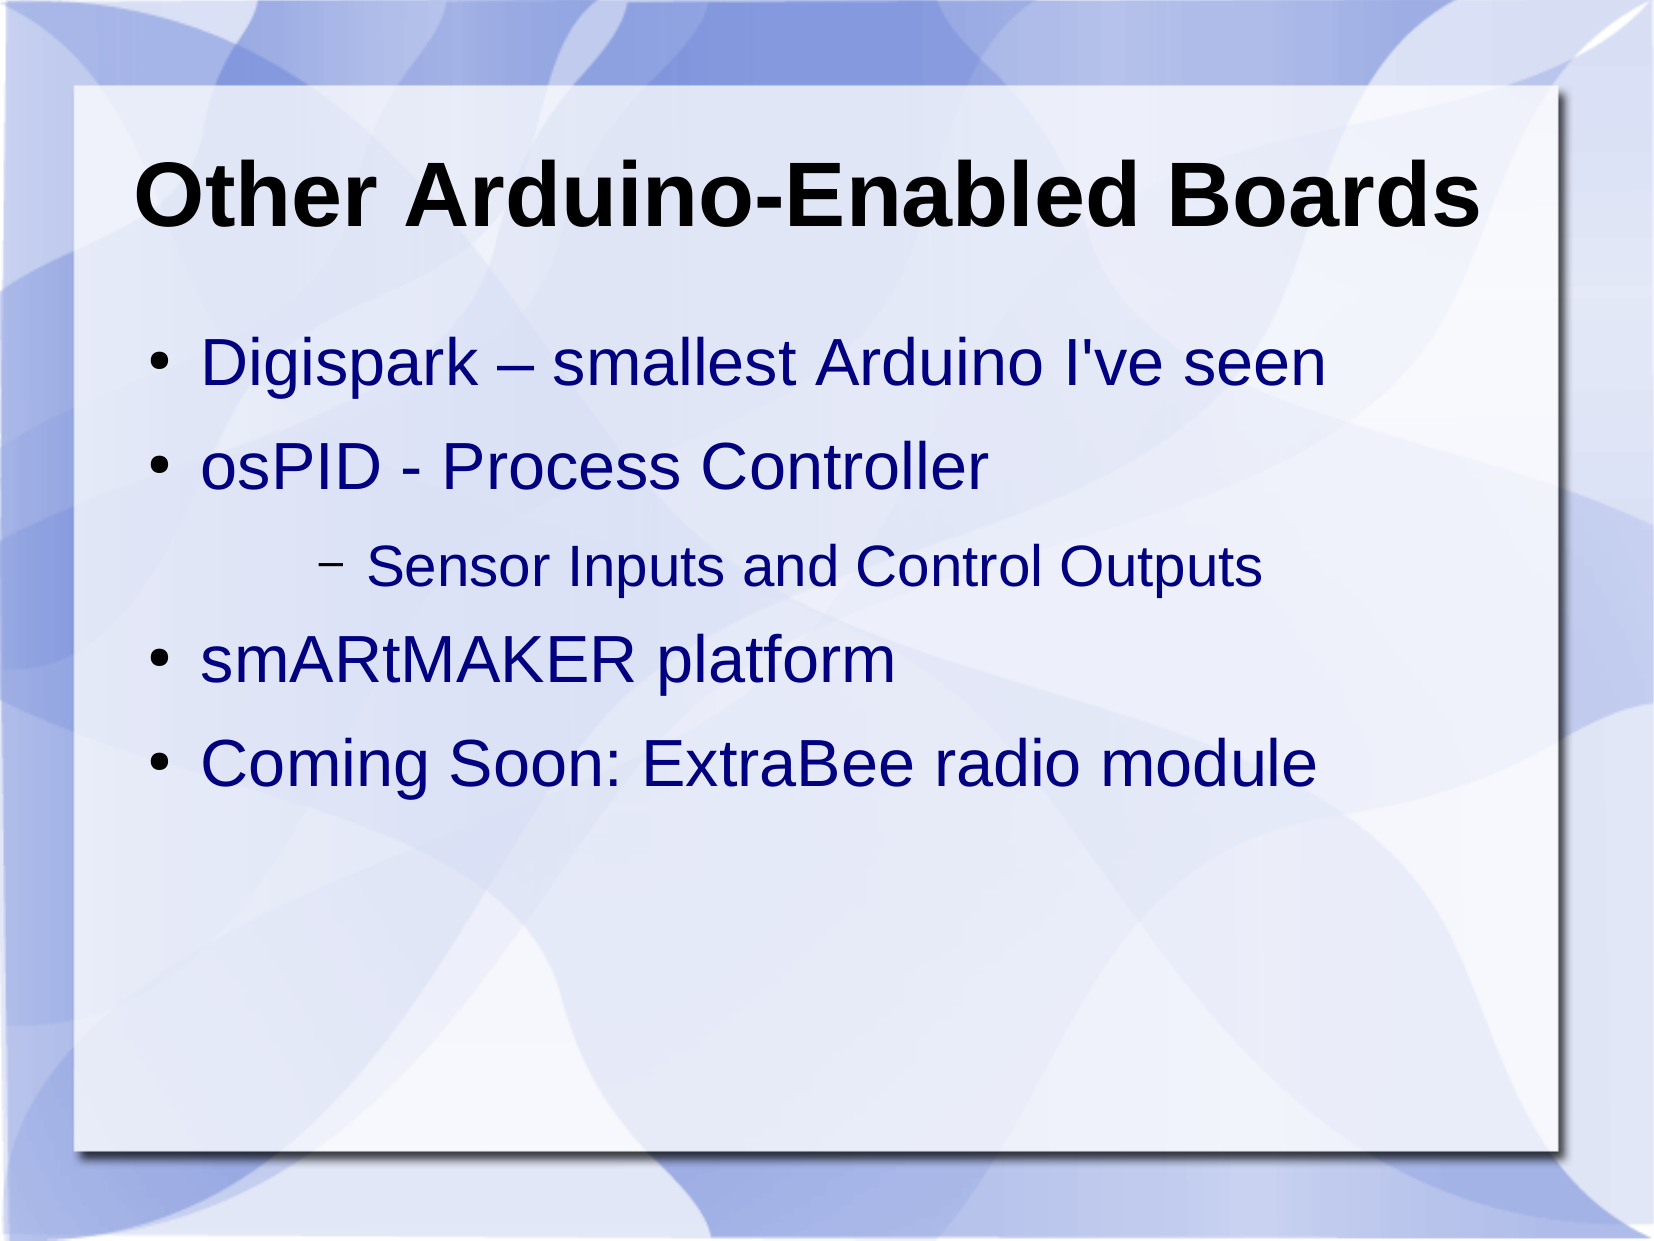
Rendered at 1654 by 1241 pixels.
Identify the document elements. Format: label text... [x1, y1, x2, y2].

list Digispark – smallest Arduino I've seen osPID - Process Controller Sensor Inputs and Control Outputs smARtMAKER platform Coming Soon: ExtraBee radio module [129, 324, 1489, 975]
picture [0, 0, 1654, 1241]
title Other Arduino-Enabled Boards [82, 90, 1536, 298]
